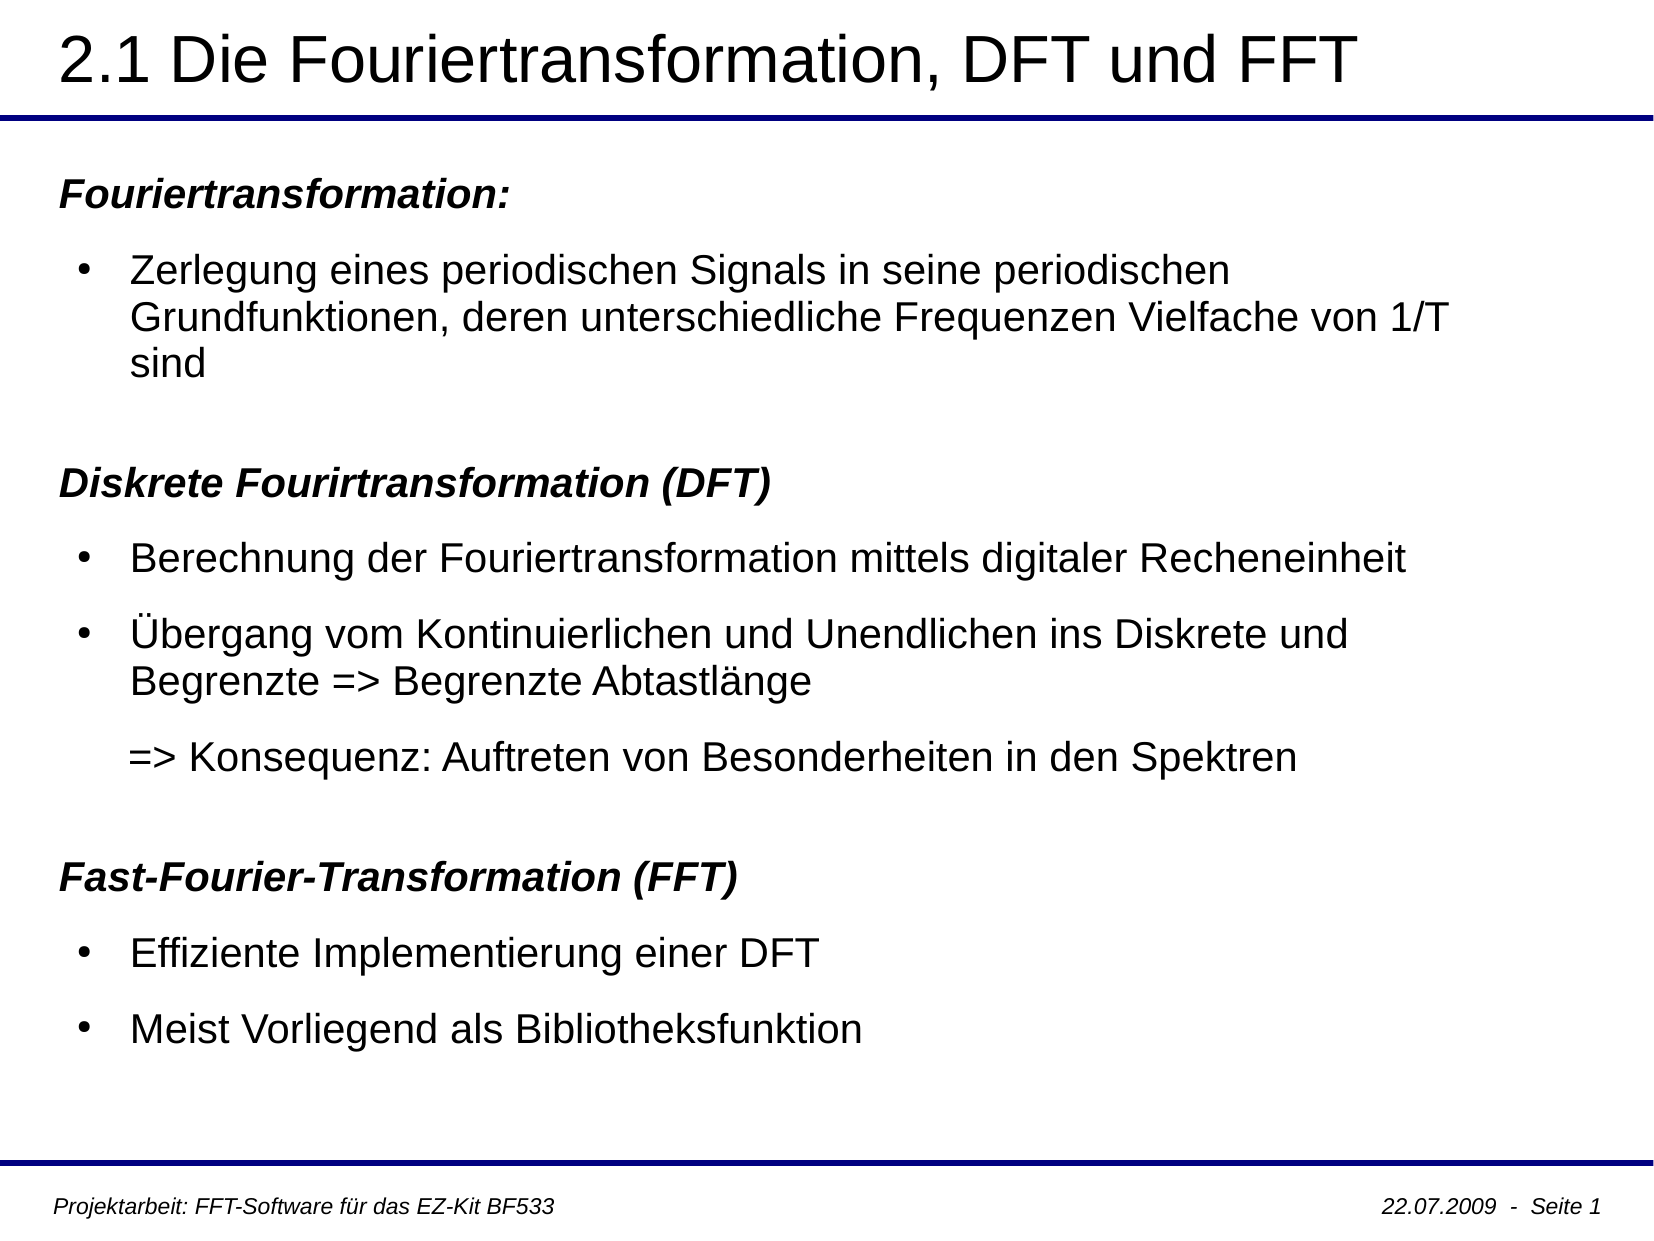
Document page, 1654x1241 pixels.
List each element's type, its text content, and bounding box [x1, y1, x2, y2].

title Projektarbeit: FFT-Software für das EZ-Kit BF533 22.07.2009 - Seite 1 [53, 1191, 1654, 1222]
list Fouriertransformation: Zerlegung eines periodischen Signals in seine periodischen Grundfunktionen, deren unterschiedliche Frequenzen Vielfache von 1/T sind Diskrete Fourirtransformation (DFT) Berechnung der Fouriertransformation mittels digitaler Recheneinheit Übergang vom Kontinuierlichen und Unendlichen ins Diskrete und Begrenzte => Begrenzte Abtastlänge => Konsequenz: Auftreten von Besonderheiten in den Spektren Fast-Fourier-Transformation (FFT) Effiziente Implementierung einer DFT Meist Vorliegend als Bibliotheksfunktion [59, 170, 1548, 1158]
title 2.1 Die Fouriertransformation, DFT und FFT [58, 0, 1654, 119]
